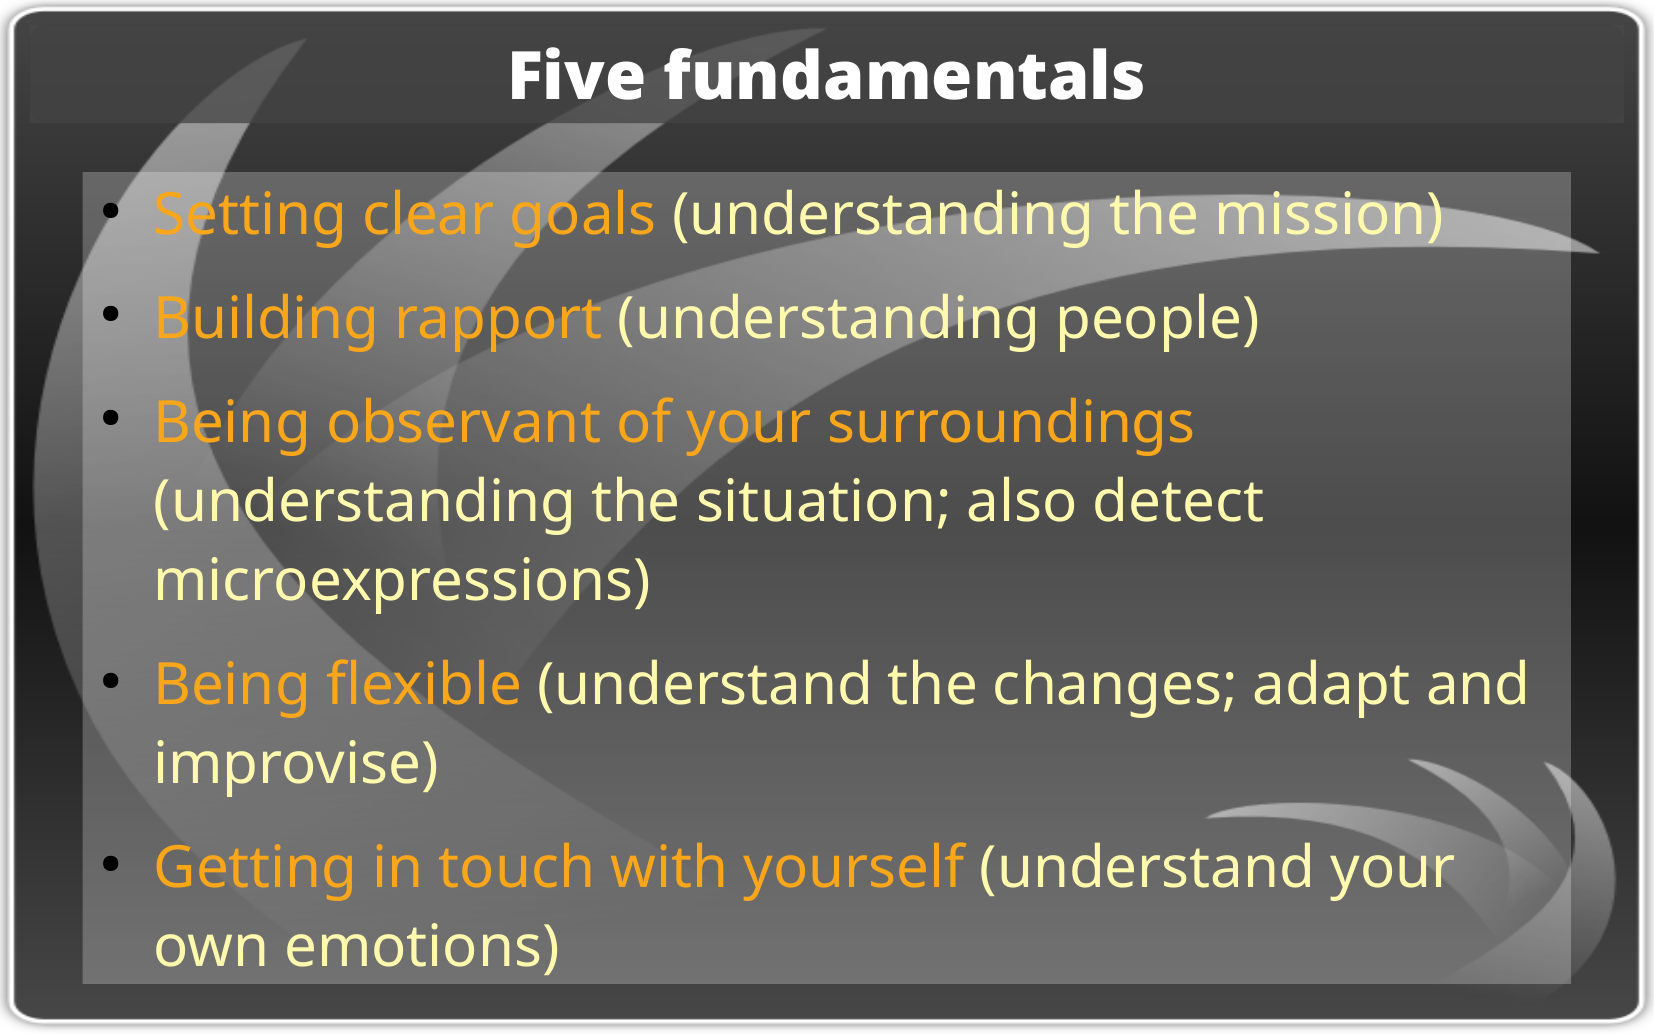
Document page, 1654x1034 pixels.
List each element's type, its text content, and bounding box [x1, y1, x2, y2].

list Setting clear goals (understanding the mission) Building rapport (understanding people) Being observant of your surroundings (understanding the situation; also detect microexpressions) Being flexible (understand the changes; adapt and improvise) Getting in touch with yourself (understand your own emotions) [82, 172, 1571, 885]
picture [0, 0, 1654, 1034]
title Five fundamentals [29, 24, 1625, 124]
